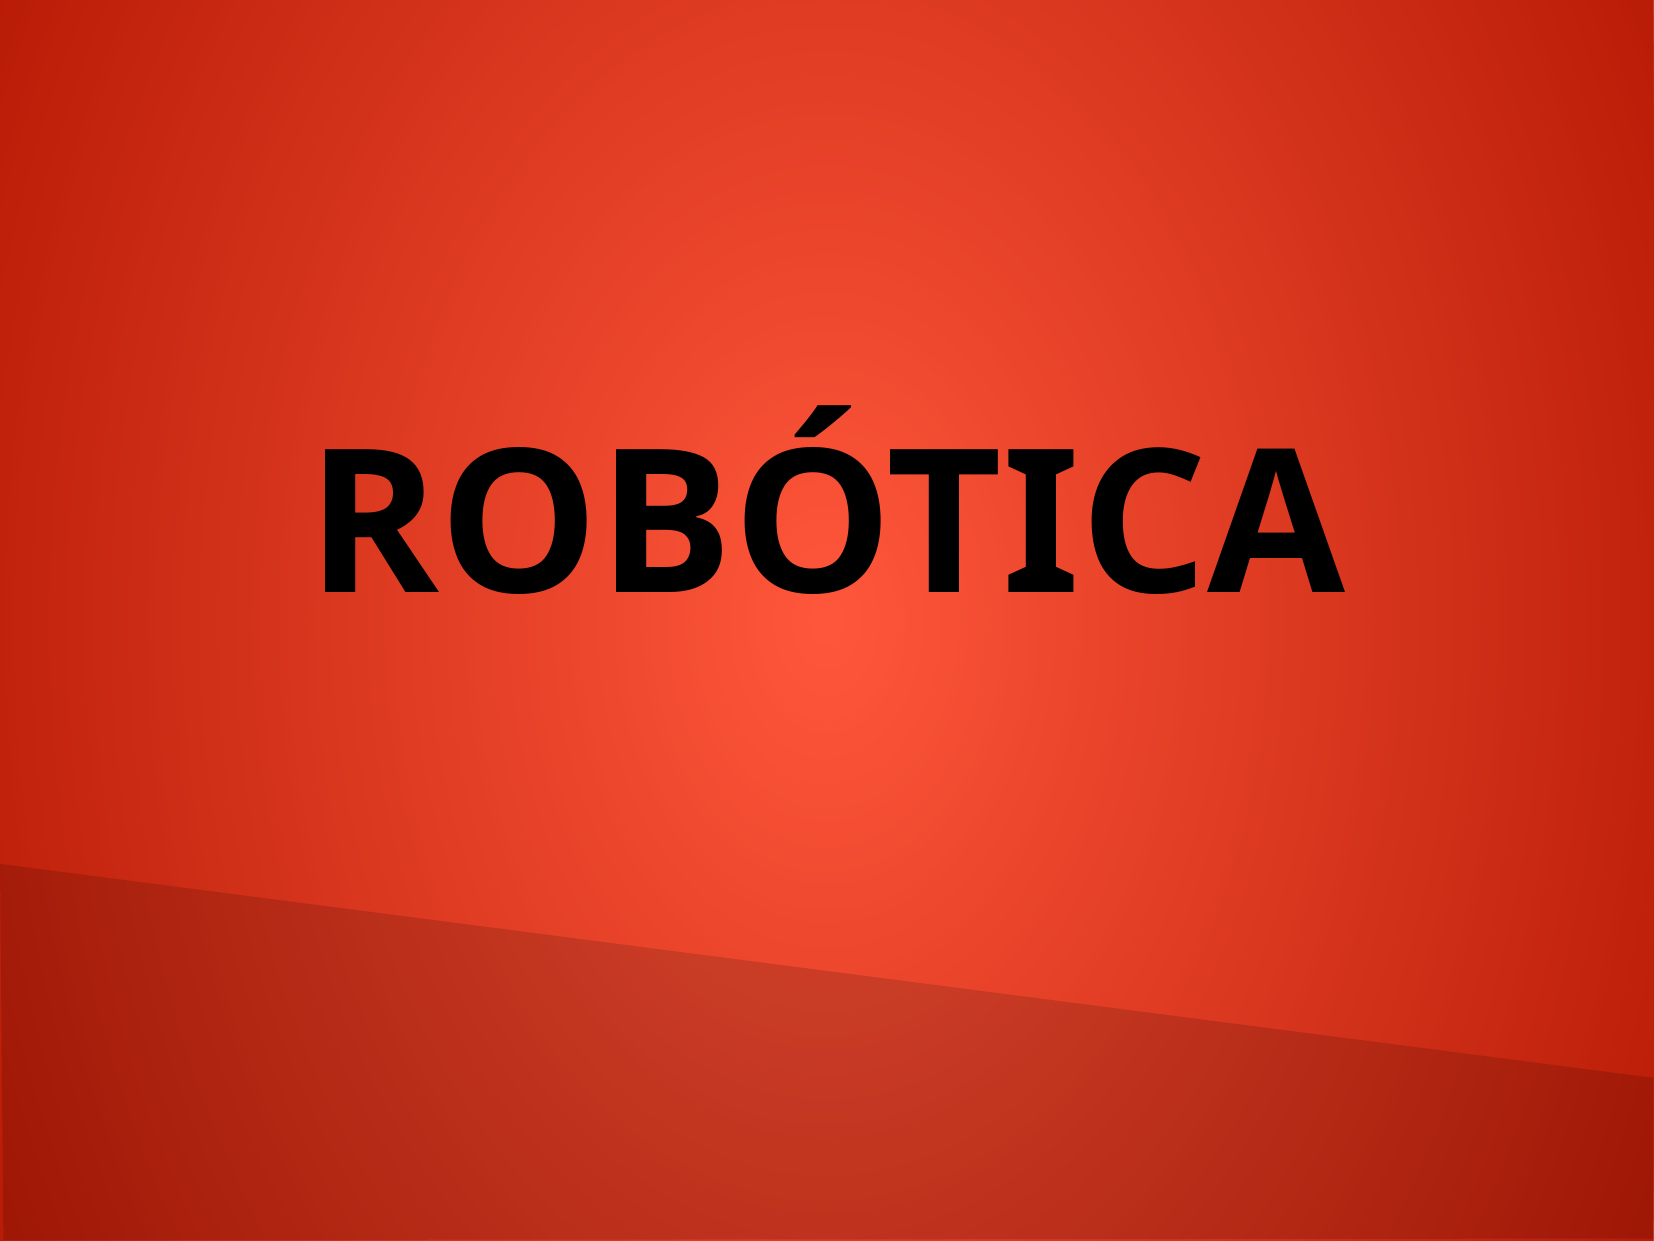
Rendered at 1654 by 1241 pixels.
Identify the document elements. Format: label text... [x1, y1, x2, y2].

subtitle ROBÓTICA [82, 154, 1571, 875]
